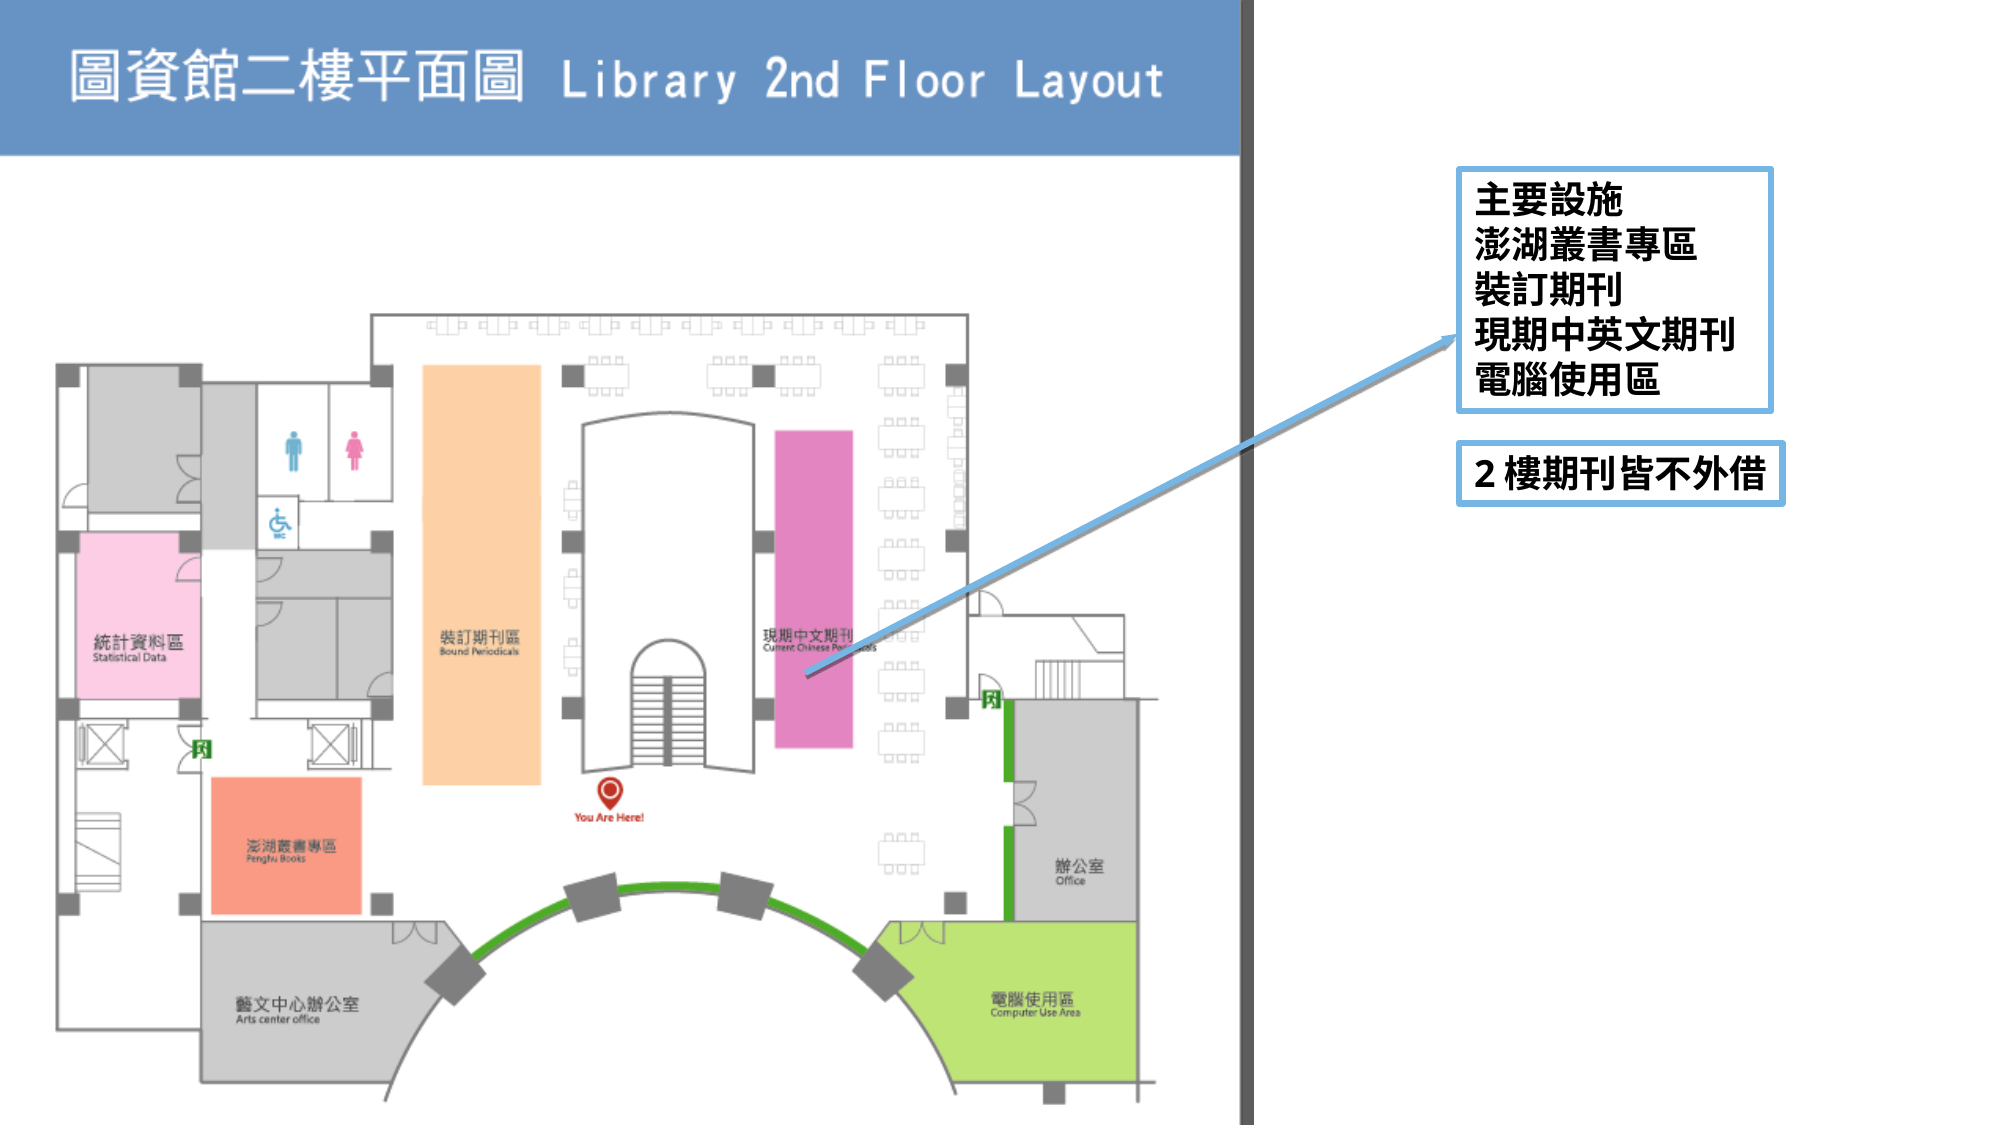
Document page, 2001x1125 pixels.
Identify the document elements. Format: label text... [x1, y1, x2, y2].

text_box 主要設施 澎湖叢書專區 裝訂期刊 現期中英文期刊 電腦使用區 [1459, 168, 1771, 412]
picture [0, 0, 1254, 1125]
text_box 2樓期刊皆不外借 [1459, 442, 1783, 504]
